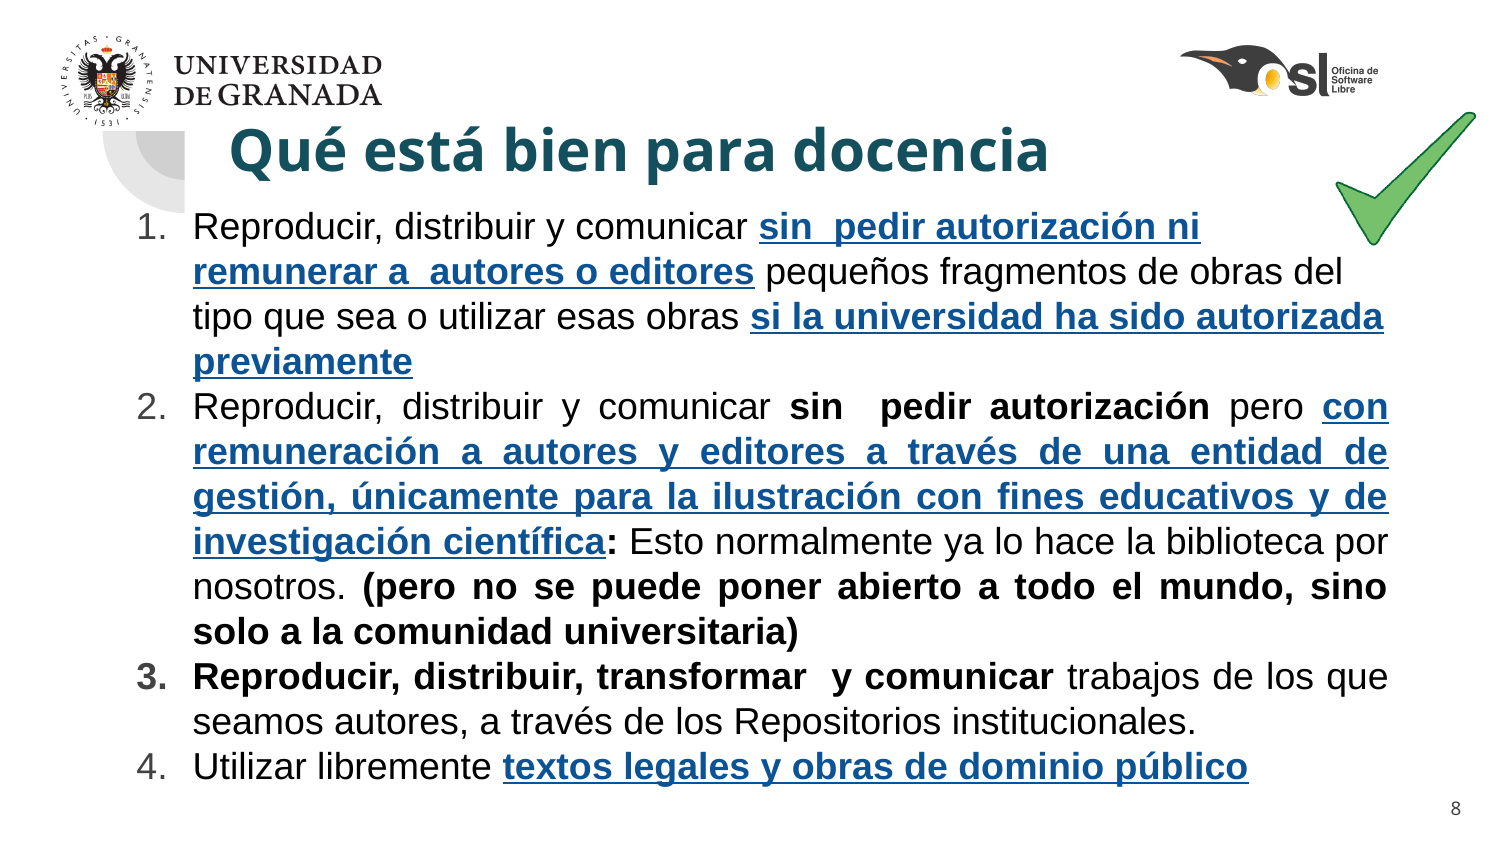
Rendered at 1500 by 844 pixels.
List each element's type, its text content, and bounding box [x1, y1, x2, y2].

picture [1176, 25, 1477, 253]
slide_number <número> [1386, 777, 1477, 842]
title Qué está bien para docencia [213, 98, 1368, 187]
picture [61, 36, 382, 126]
list Reproducir, distribuir y comunicar sin pedir autorización ni remunerar a autores o editores pequeños fragmentos de obras del tipo que sea o utilizar esas obras si la universidad ha sido autorizada previamente Reproducir, distribuir y comunicar sin pedir autorización pero con remuneración a autores y editores a través de una entidad de gestión, únicamente para la ilustración con fines educativos y de investigación científica: Esto normalmente ya lo hace la biblioteca por nosotros. (pero no se puede poner abierto a todo el mundo, sino solo a la comunidad universitaria) Reproducir, distribuir, transformar y comunicar trabajos de los que seamos autores, a través de los Repositorios institucionales. Utilizar libremente textos legales y obras de dominio público [102, 187, 1404, 722]
